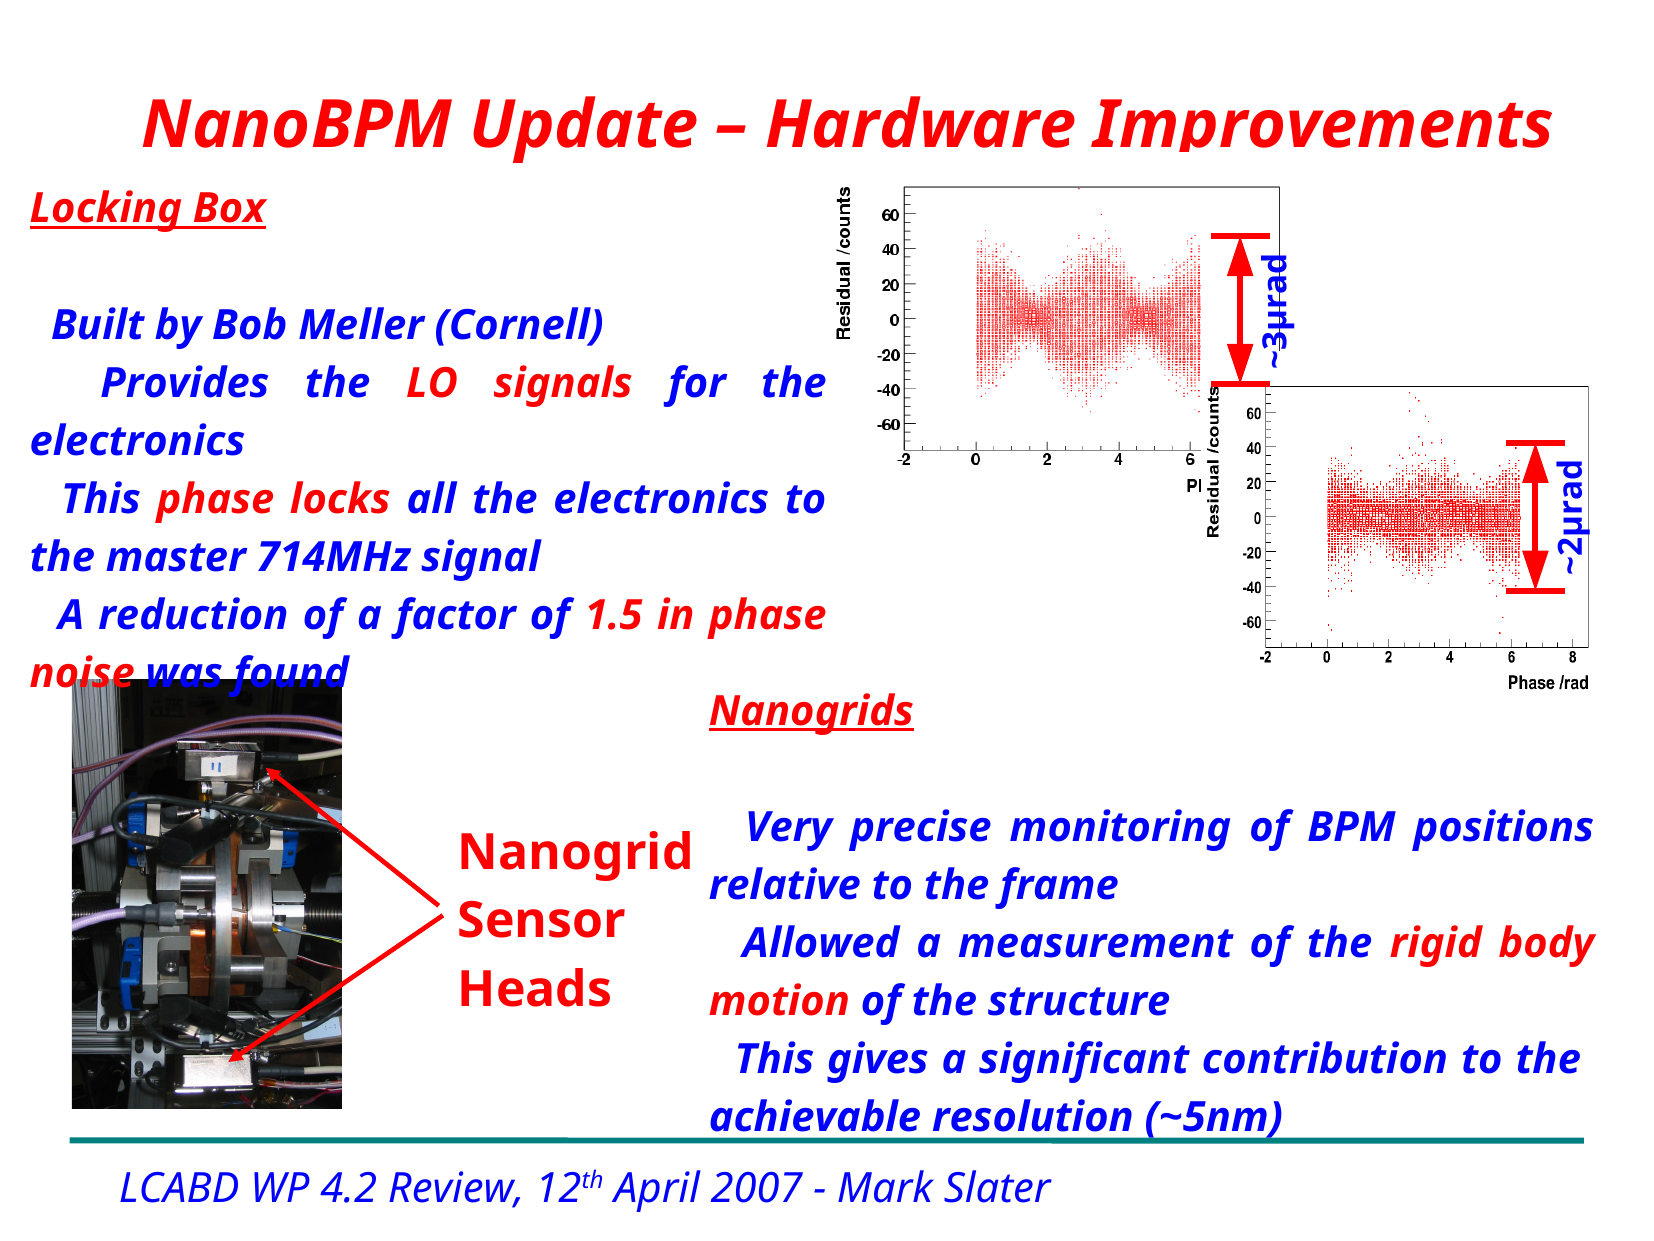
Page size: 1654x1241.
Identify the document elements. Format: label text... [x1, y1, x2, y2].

picture [71, 701, 342, 1109]
text_box Nanogrids Very precise monitoring of BPM positions relative to the frame Allowed a measurement of the rigid body motion of the structure This gives a significant contribution to the achievable resolution (~5nm) [708, 679, 1595, 1203]
text_box NanoBPM Update – Hardware Improvements [141, 74, 1556, 168]
text_box ~3μrad [1243, 242, 1300, 384]
text_box Nanogrid Sensor Heads [442, 808, 708, 1029]
text_box ~2μrad [1538, 449, 1595, 591]
picture [829, 152, 1631, 699]
text_box Locking Box Built by Bob Meller (Cornell) Provides the LO signals for the electronics This phase locks all the electronics to the master 714MHz signal A reduction of a factor of 1.5 in phase noise was found [29, 177, 827, 701]
text_box LCABD WP 4.2 Review, 12th April 2007 - Mark Slater [118, 1156, 1152, 1215]
